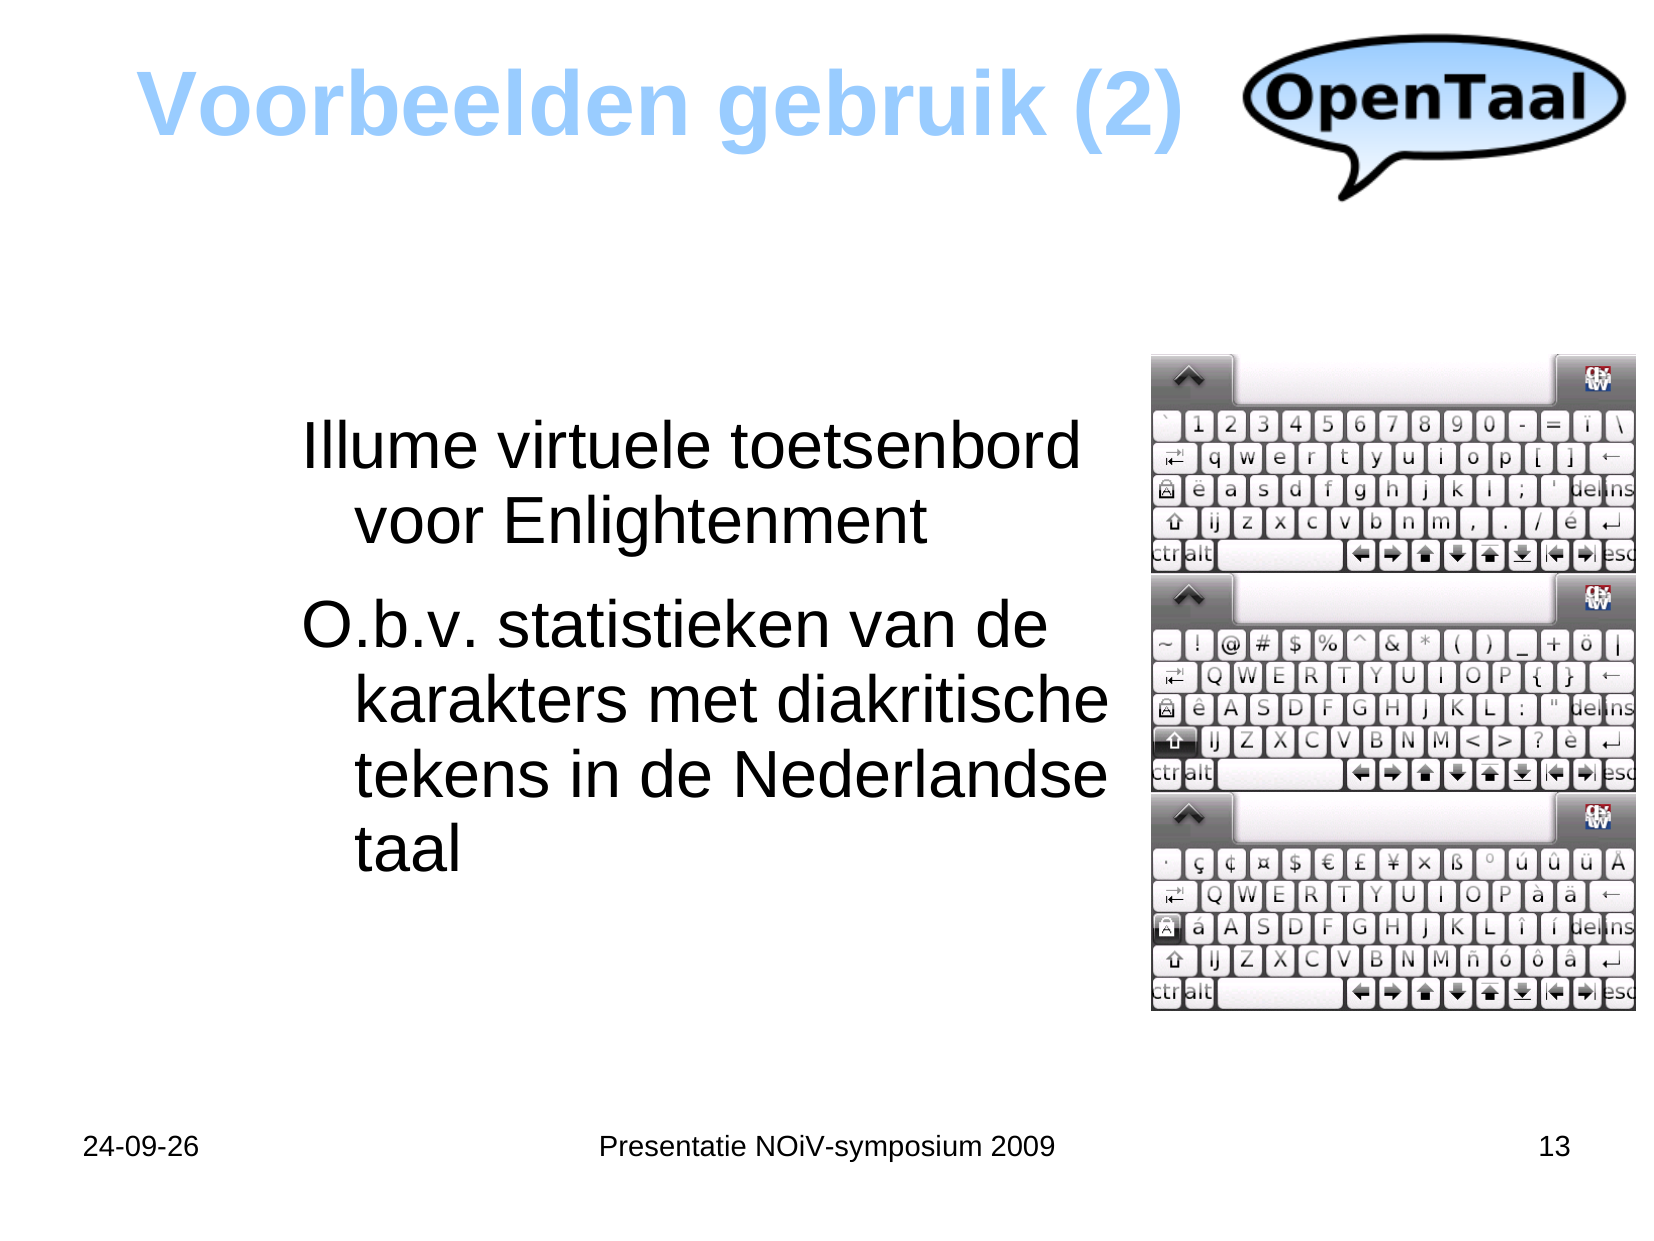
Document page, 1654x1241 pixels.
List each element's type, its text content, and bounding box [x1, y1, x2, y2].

picture [1151, 354, 1636, 1011]
list Illume virtuele toetsenbord voor Enlightenment O.b.v. statistieken van de karakters met diakritische tekens in de Nederlandse taal [284, 408, 1453, 1030]
picture [1240, 29, 1631, 206]
title Voorbeelden gebruik (2) [0, 7, 1406, 200]
